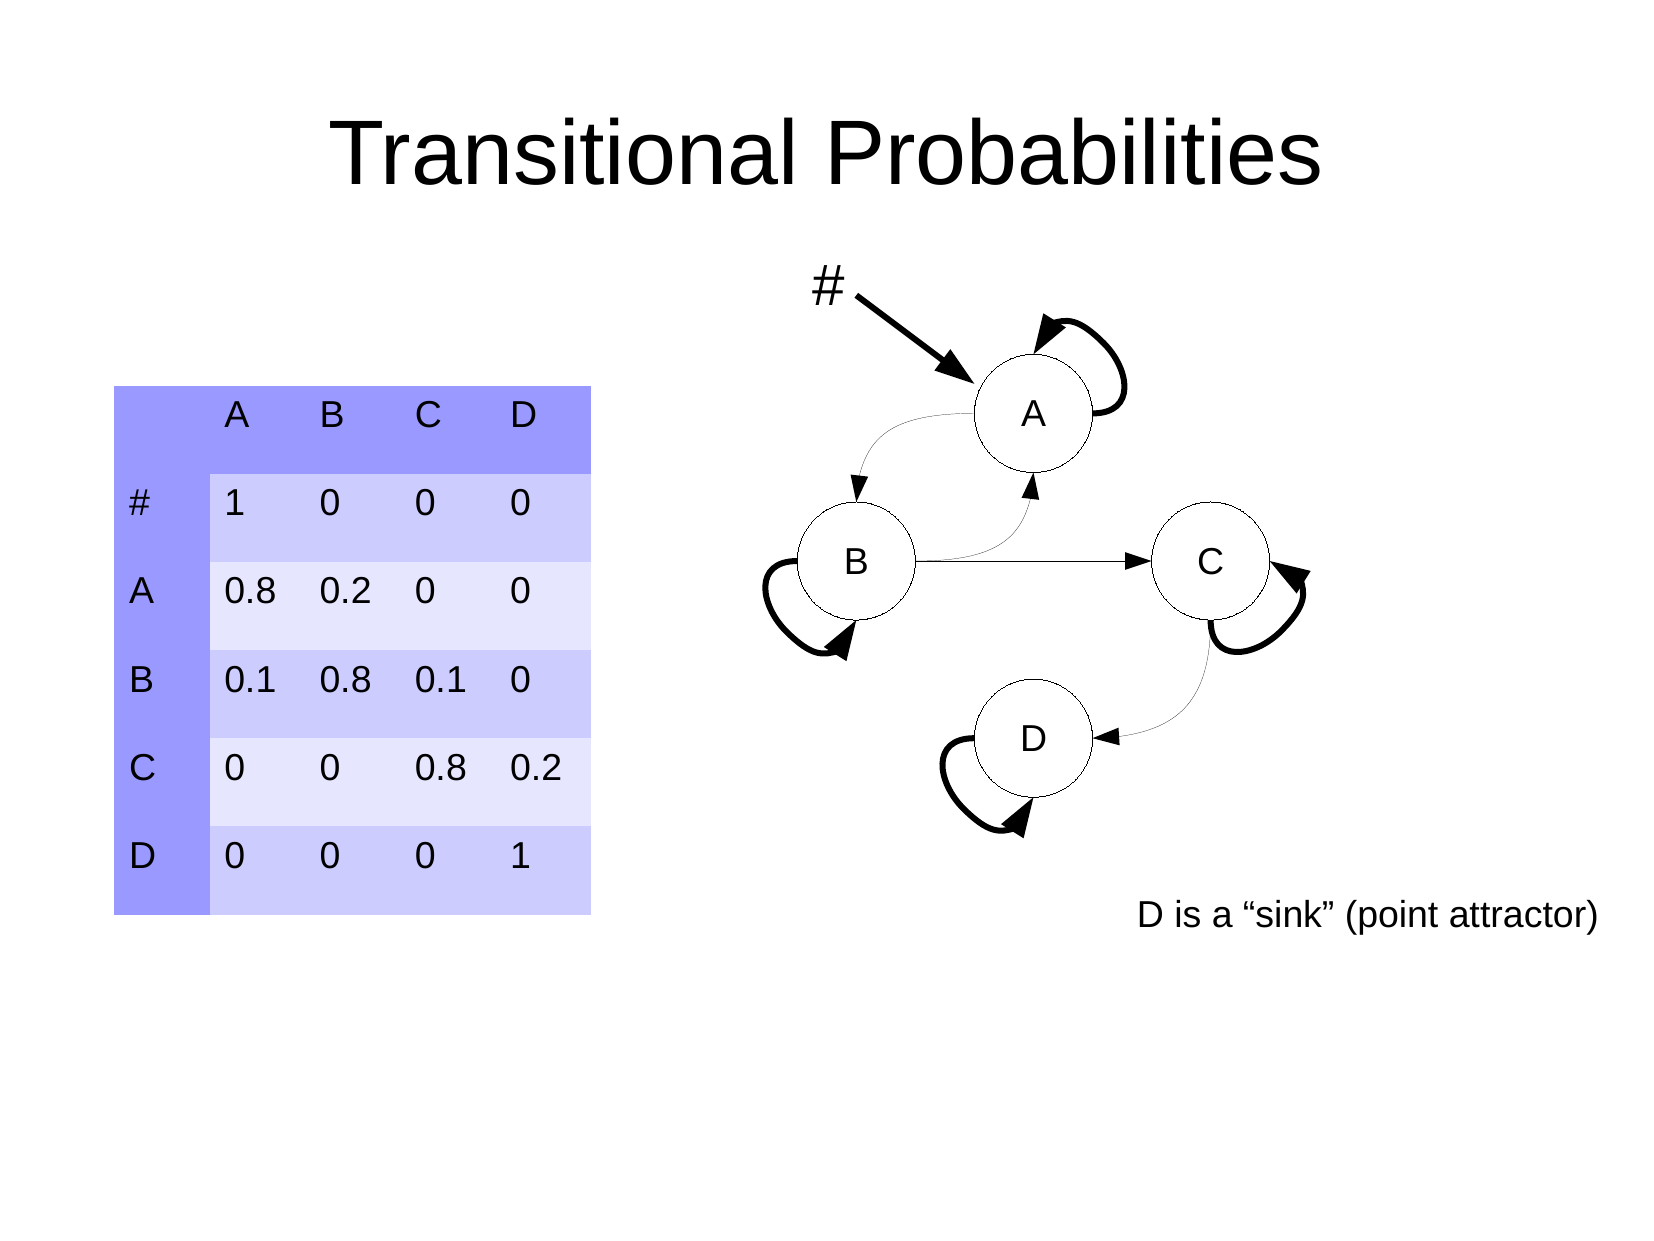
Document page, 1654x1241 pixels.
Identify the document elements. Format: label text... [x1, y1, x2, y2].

table_cell 1 [495, 826, 591, 915]
table_cell 0 [305, 738, 400, 826]
table_cell 0.8 [400, 738, 495, 826]
table_cell 1 [210, 474, 305, 562]
table_cell # [114, 474, 210, 562]
table_header C [400, 386, 495, 474]
text_box C [1151, 501, 1270, 620]
table_cell 0 [305, 826, 400, 915]
table_cell 0 [210, 826, 305, 915]
table_cell 0.2 [495, 738, 591, 826]
table_cell 0 [400, 562, 495, 650]
table_cell 0 [400, 826, 495, 915]
table_cell D [114, 826, 210, 915]
table_cell A [114, 562, 210, 650]
table_cell 0.8 [210, 562, 305, 650]
text_box B [797, 501, 916, 621]
table_cell 0.8 [305, 650, 400, 738]
table_header [114, 386, 210, 474]
text_box D is a “sink” (point attractor) [1122, 885, 1614, 943]
table_header D [495, 386, 591, 474]
table_cell 0 [495, 650, 591, 738]
text_box D [974, 679, 1093, 798]
table_cell 0 [305, 474, 400, 562]
table_cell C [114, 738, 210, 826]
table_cell 0.1 [400, 650, 495, 738]
table_cell 0.2 [305, 562, 400, 650]
table_cell 0 [400, 474, 495, 562]
table_cell 0 [495, 562, 591, 650]
table_cell B [114, 650, 210, 738]
table_header A [210, 386, 305, 474]
table_cell 0 [495, 474, 591, 562]
text_box A [974, 354, 1093, 473]
table_header B [305, 386, 400, 474]
table_cell 0.1 [210, 650, 305, 738]
text_box # [797, 244, 876, 325]
table_cell 0 [210, 738, 305, 826]
title Transitional Probabilities [82, 49, 1571, 257]
